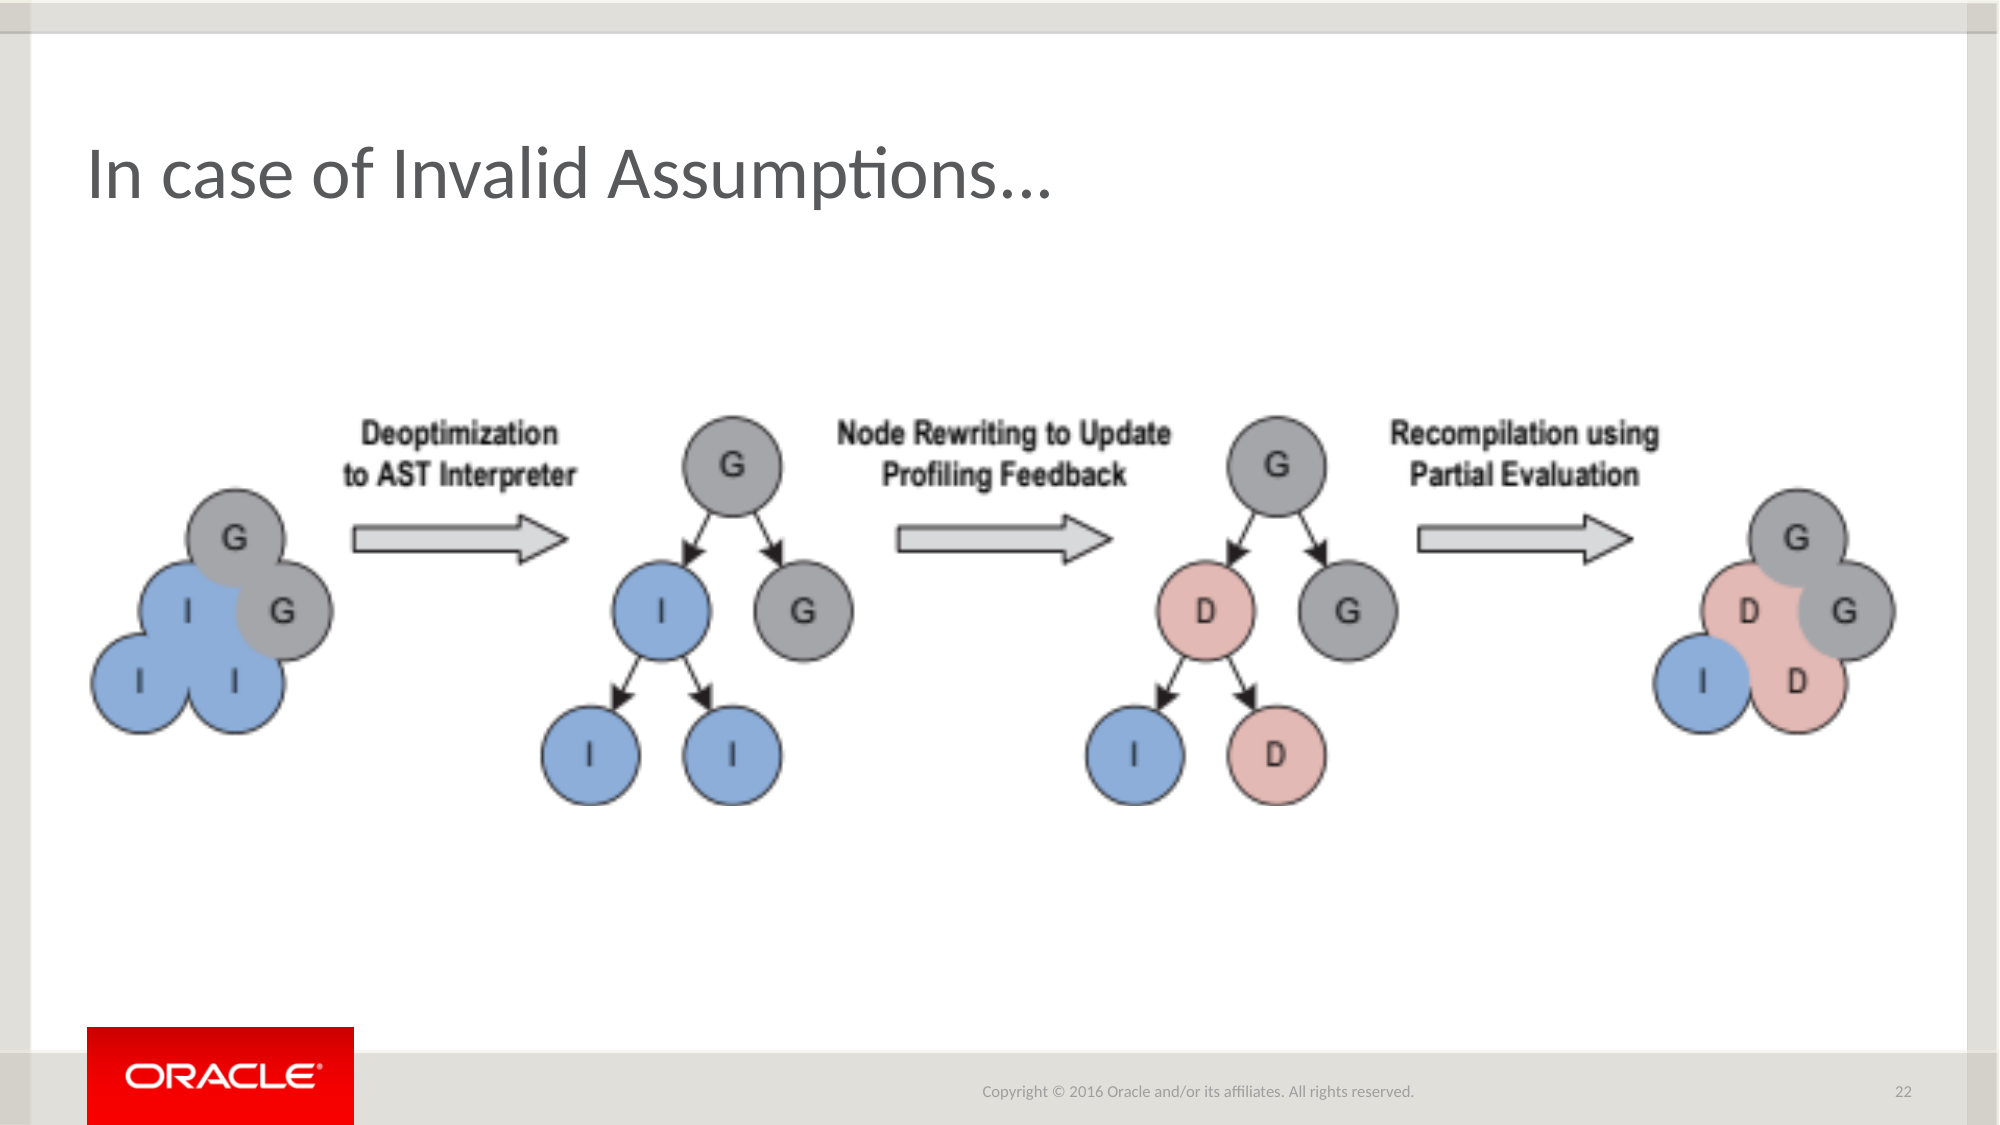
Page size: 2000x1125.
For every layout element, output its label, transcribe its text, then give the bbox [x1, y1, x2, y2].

title In case of Invalid Assumptions... [86, 66, 1912, 213]
text_box <number> [1849, 1075, 1913, 1106]
picture [87, 1027, 354, 1125]
picture [88, 401, 1907, 806]
